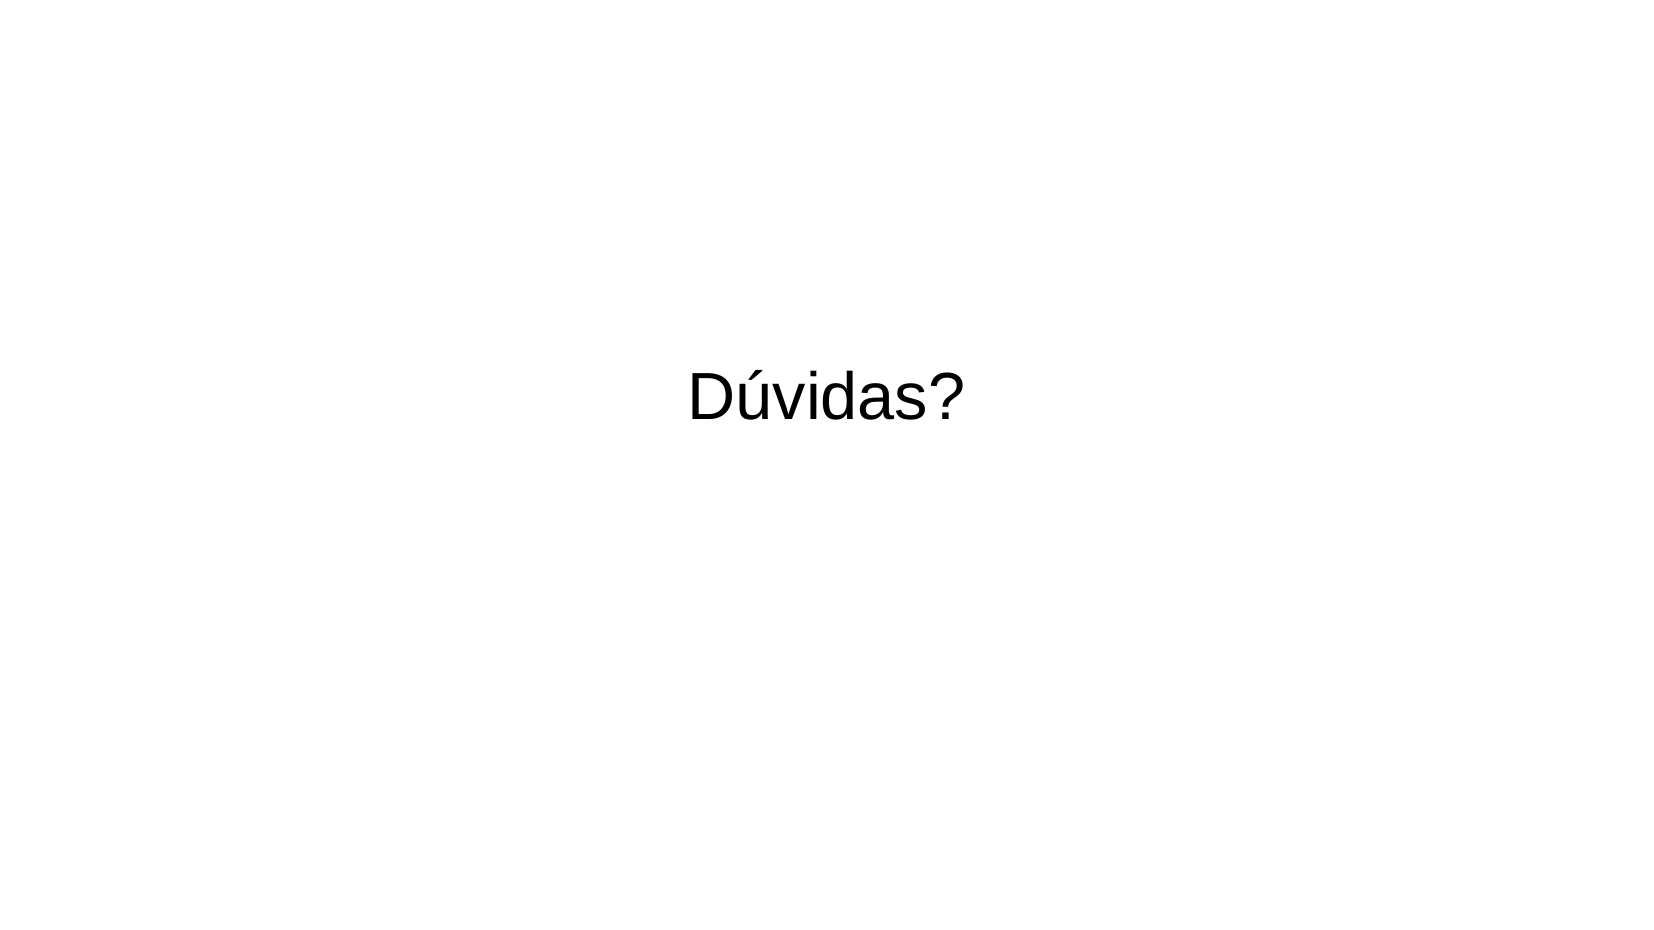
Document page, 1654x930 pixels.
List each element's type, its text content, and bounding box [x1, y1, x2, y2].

text_box Dúvidas? [82, 37, 1571, 757]
